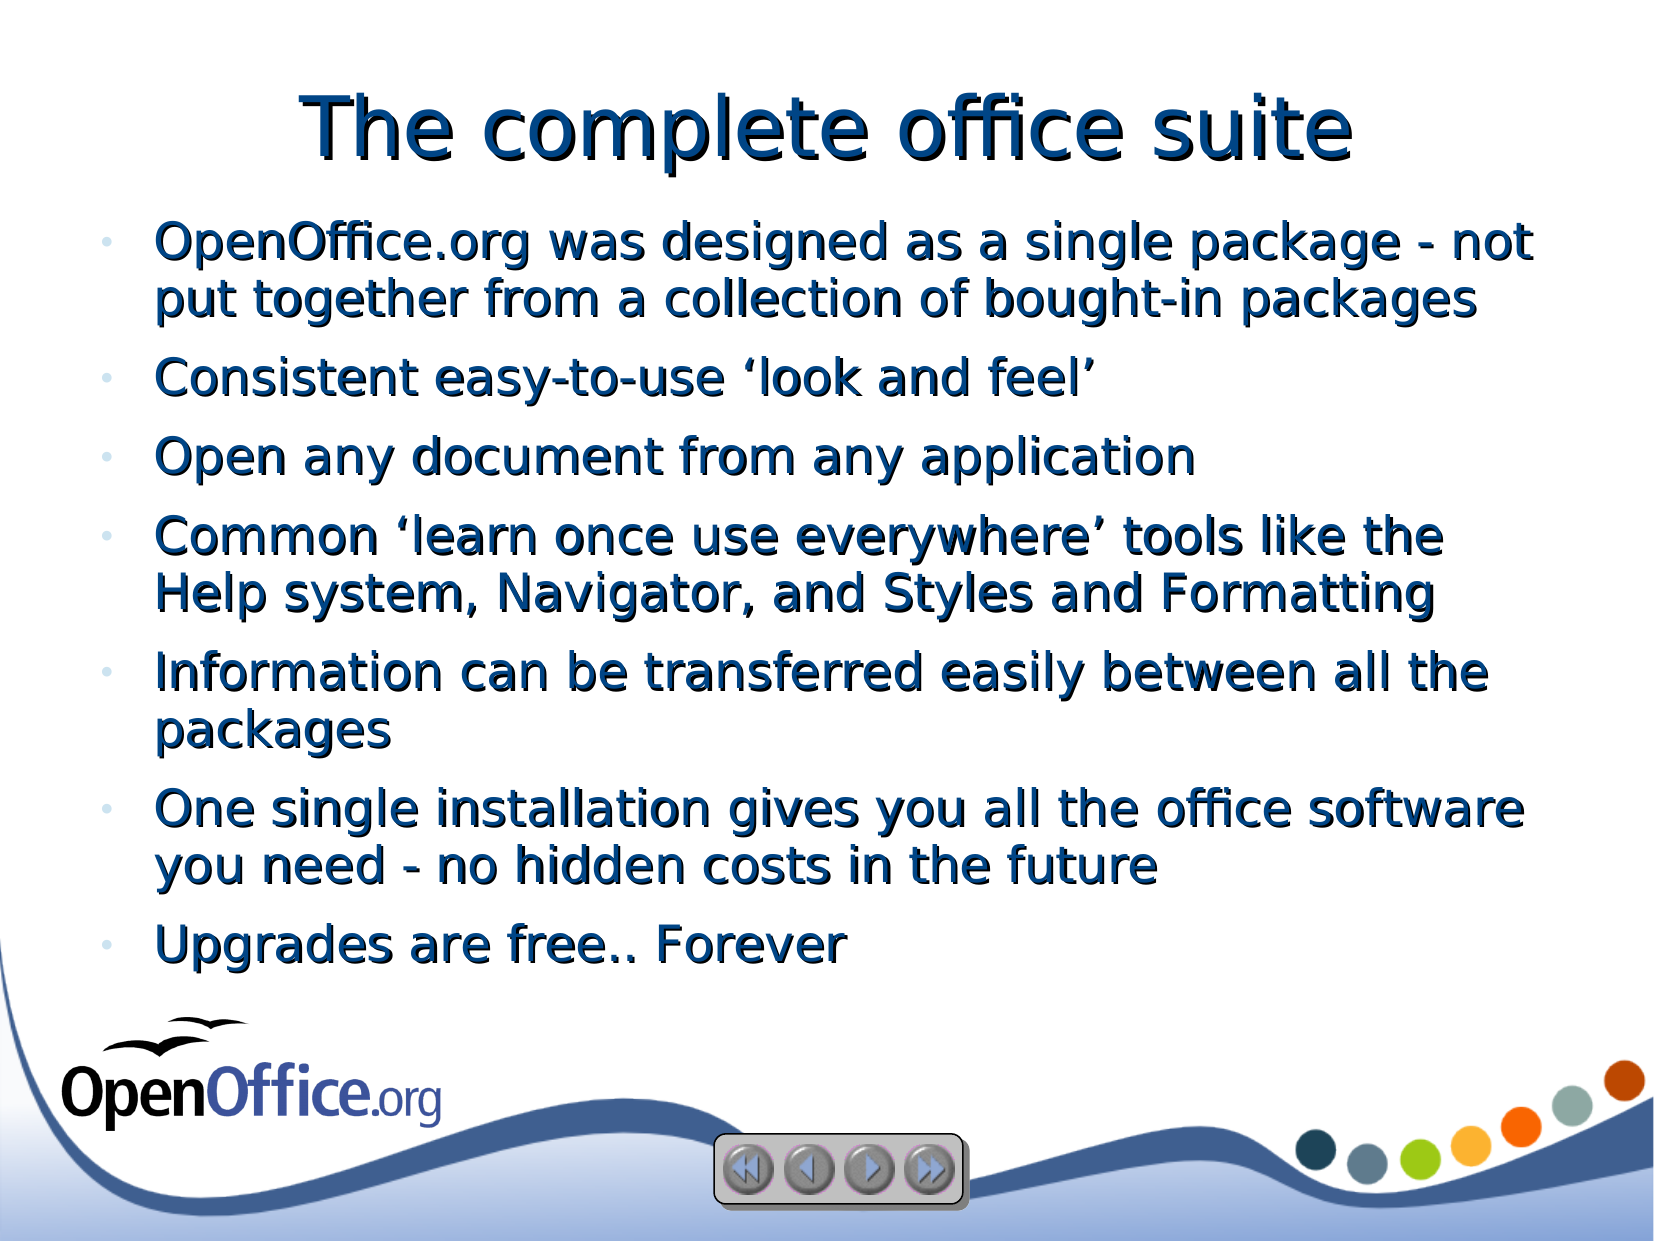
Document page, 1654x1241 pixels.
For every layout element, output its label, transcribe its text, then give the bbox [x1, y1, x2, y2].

list OpenOffice.org was designed as a single package - not put together from a collection of bought-in packages Consistent easy-to-use ‘look and feel’ Open any document from any application Common ‘learn once use everywhere’ tools like the Help system, Navigator, and Styles and Formatting Information can be transferred easily between all the packages One single installation gives you all the office software you need - no hidden costs in the future Upgrades are free.. Forever [82, 212, 1571, 1070]
text_box [714, 1133, 963, 1204]
picture [0, 938, 1654, 1241]
title The complete office suite [82, 49, 1571, 208]
